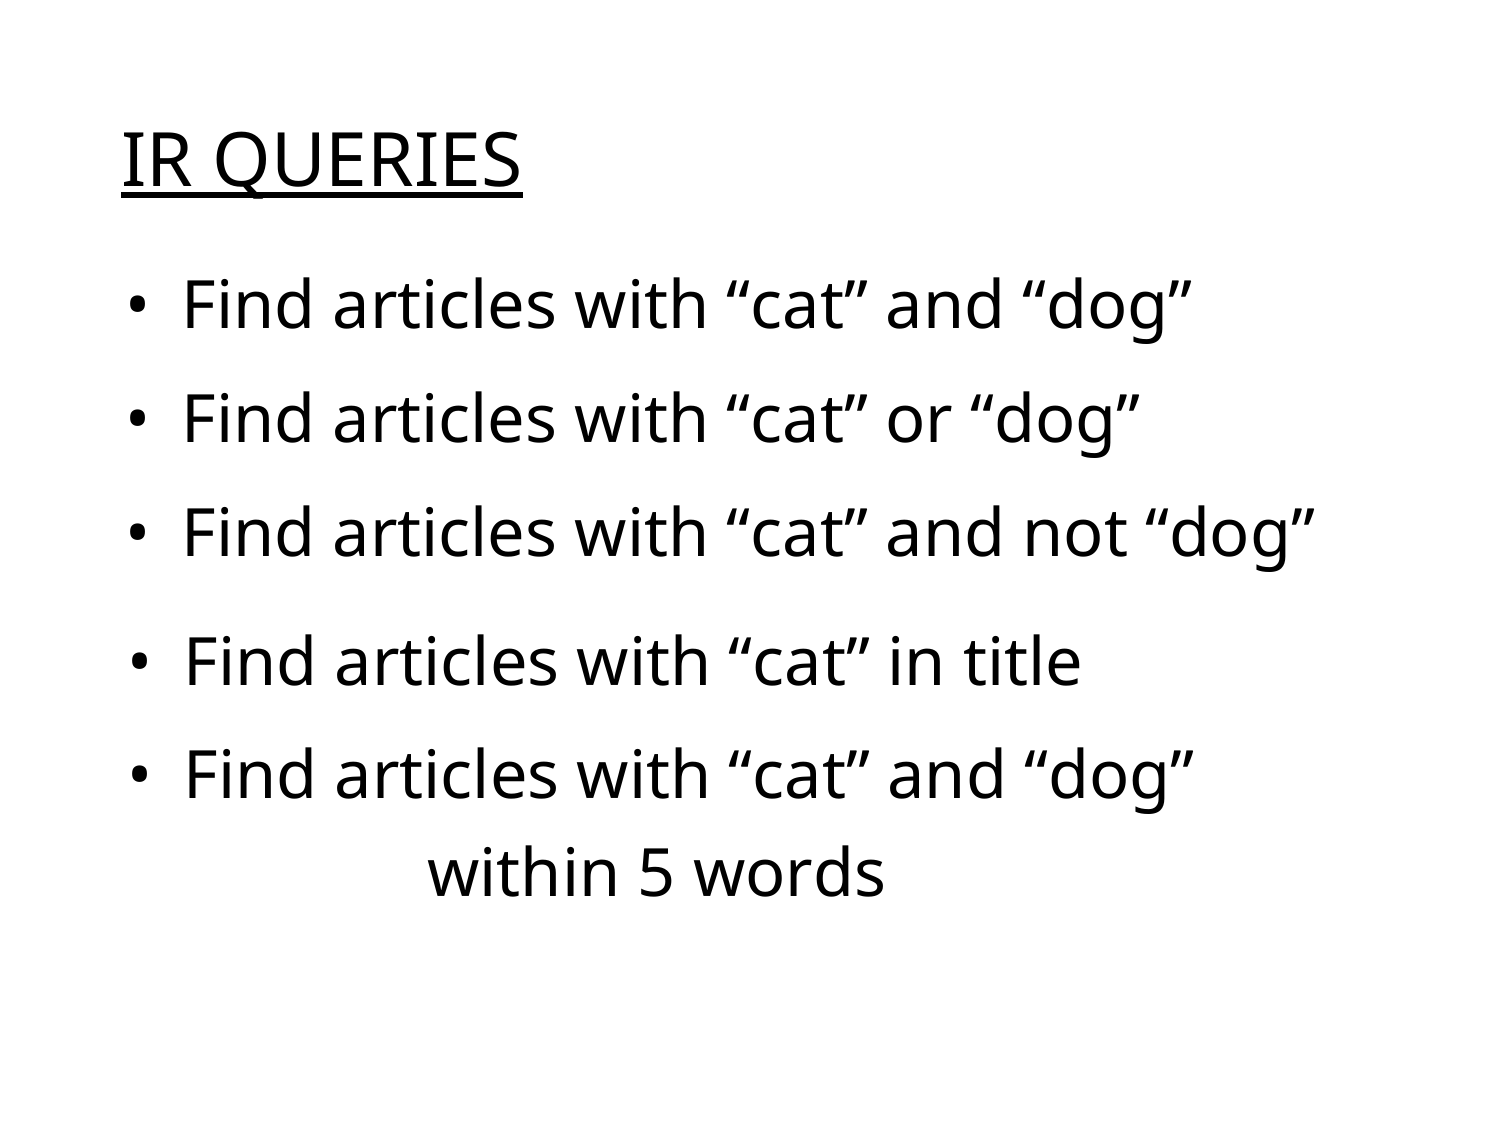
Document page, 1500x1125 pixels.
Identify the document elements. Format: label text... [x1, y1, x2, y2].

title IR QUERIES [106, 60, 1382, 248]
list Find articles with “cat” in title Find articles with “cat” and “dog” within 5 words [112, 600, 1388, 901]
list Find articles with “cat” and “dog” Find articles with “cat” or “dog” Find articles with “cat” and not “dog” [110, 243, 1386, 620]
